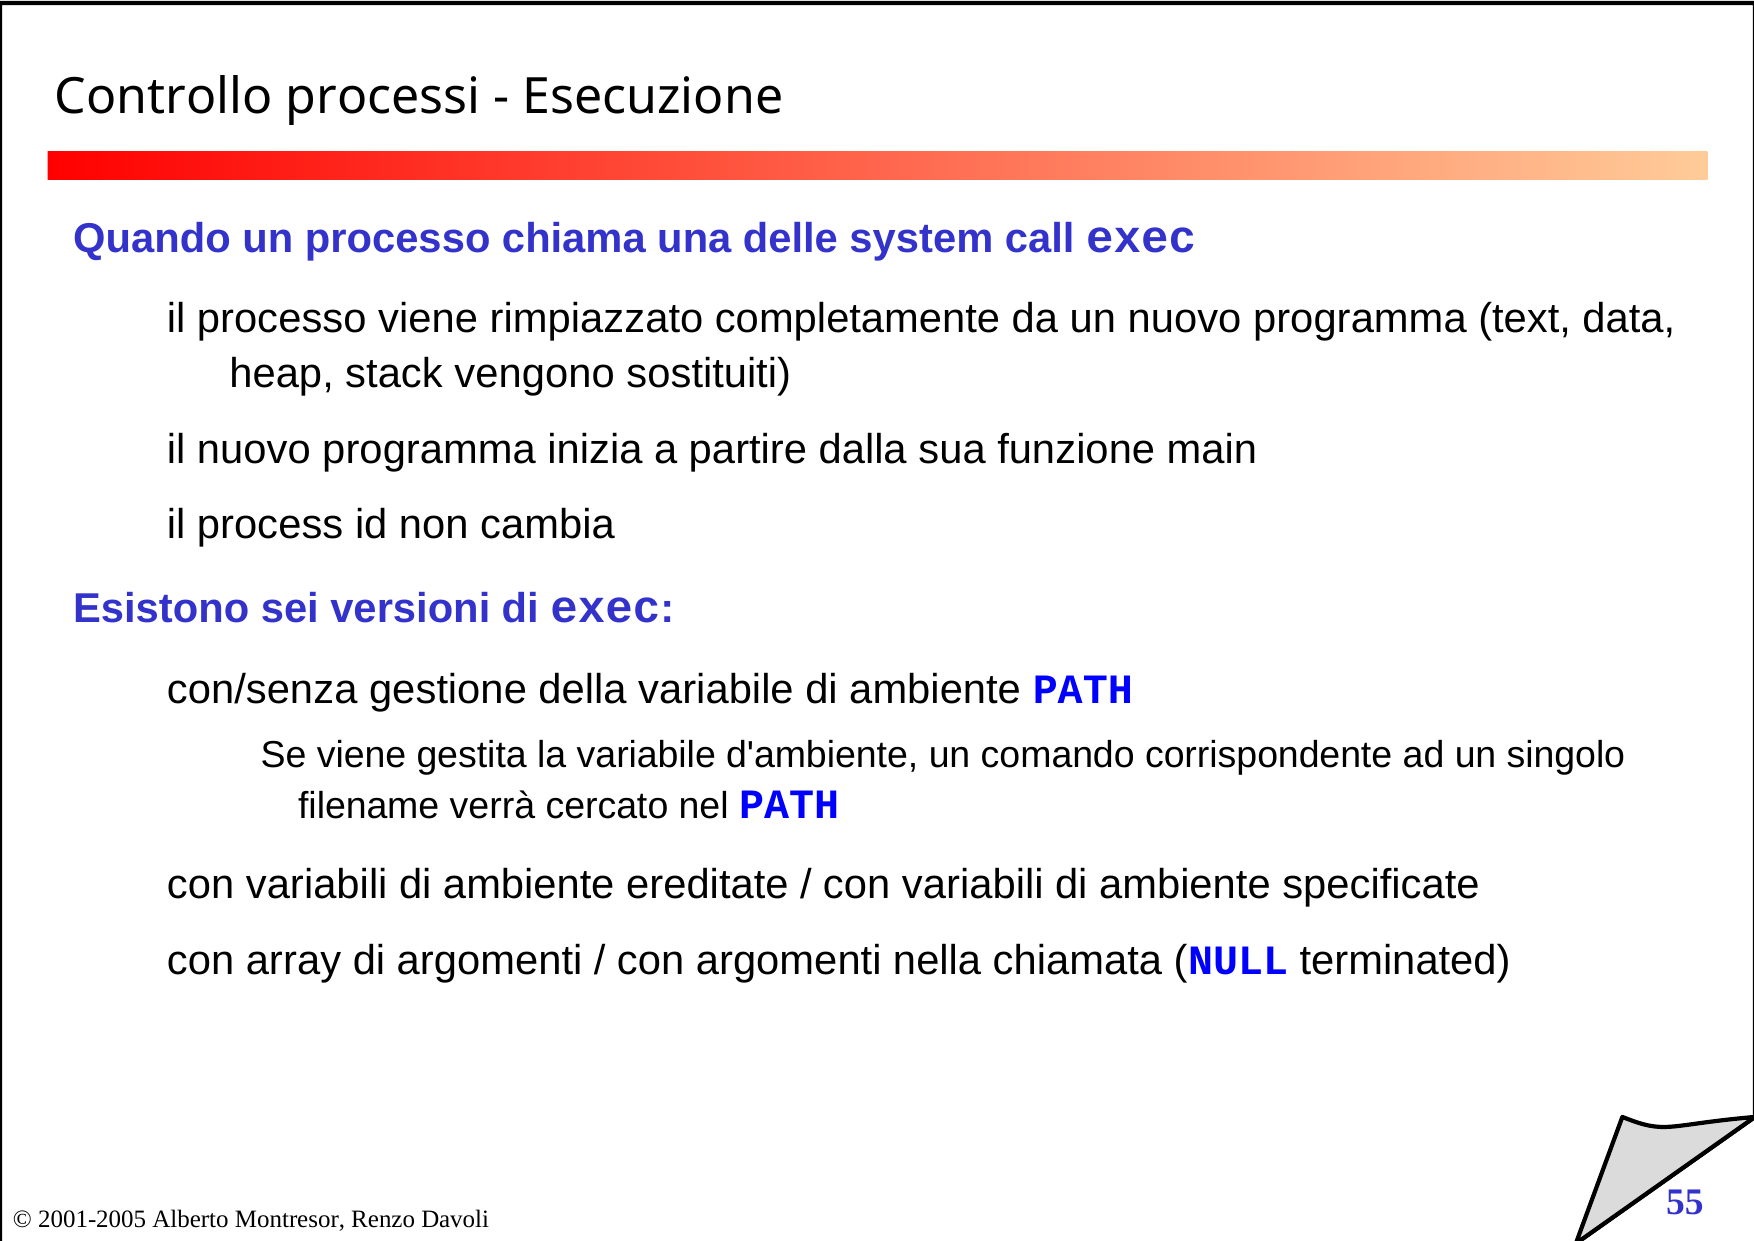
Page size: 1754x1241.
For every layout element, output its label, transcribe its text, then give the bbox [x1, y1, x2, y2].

list Quando un processo chiama una delle system call exec il processo viene rimpiazzato completamente da un nuovo programma (text, data, heap, stack vengono sostituiti) il nuovo programma inizia a partire dalla sua funzione main il process id non cambia Esistono sei versioni di exec: con/senza gestione della variabile di ambiente PATH Se viene gestita la variabile d'ambiente, un comando corrispondente ad un singolo filename verrà cercato nel PATH con variabili di ambiente ereditate / con variabili di ambiente specificate con array di argomenti / con argomenti nella chiamata (NULL terminated) [58, 206, 1696, 1203]
title Controllo processi - Esecuzione [40, 49, 1714, 144]
